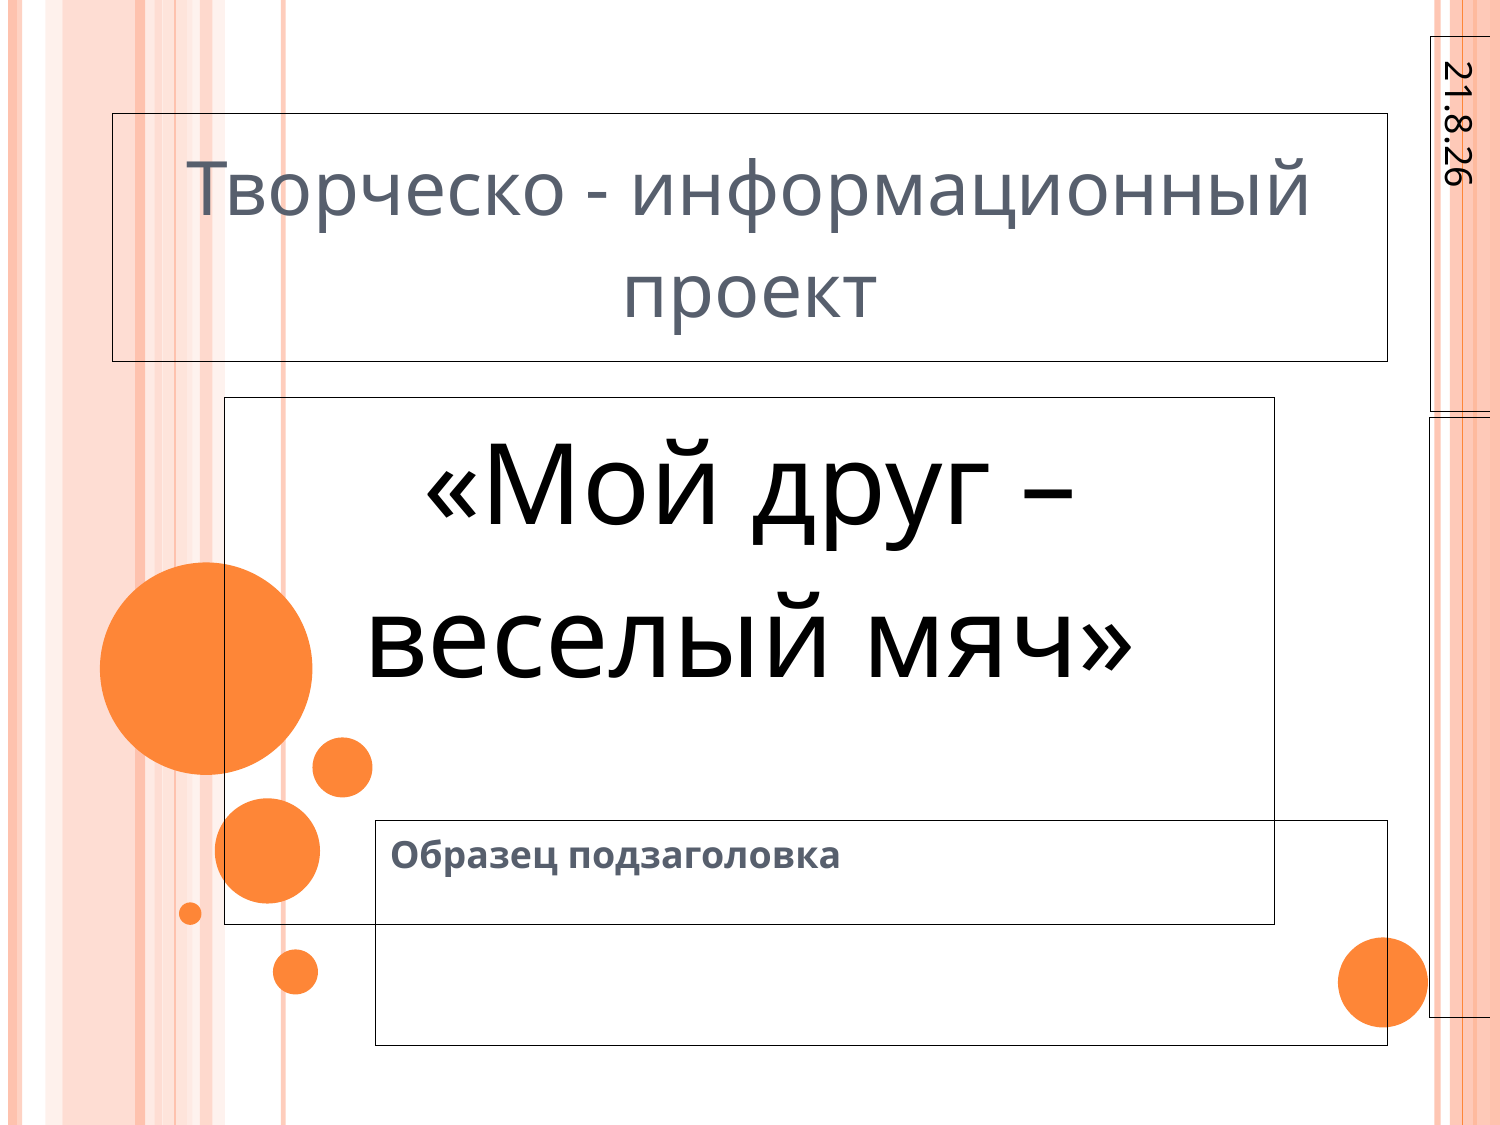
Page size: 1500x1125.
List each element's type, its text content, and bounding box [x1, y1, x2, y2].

text_box «Мой друг – веселый мяч» [224, 397, 1275, 925]
title Творческо - информационный проект [112, 113, 1388, 362]
